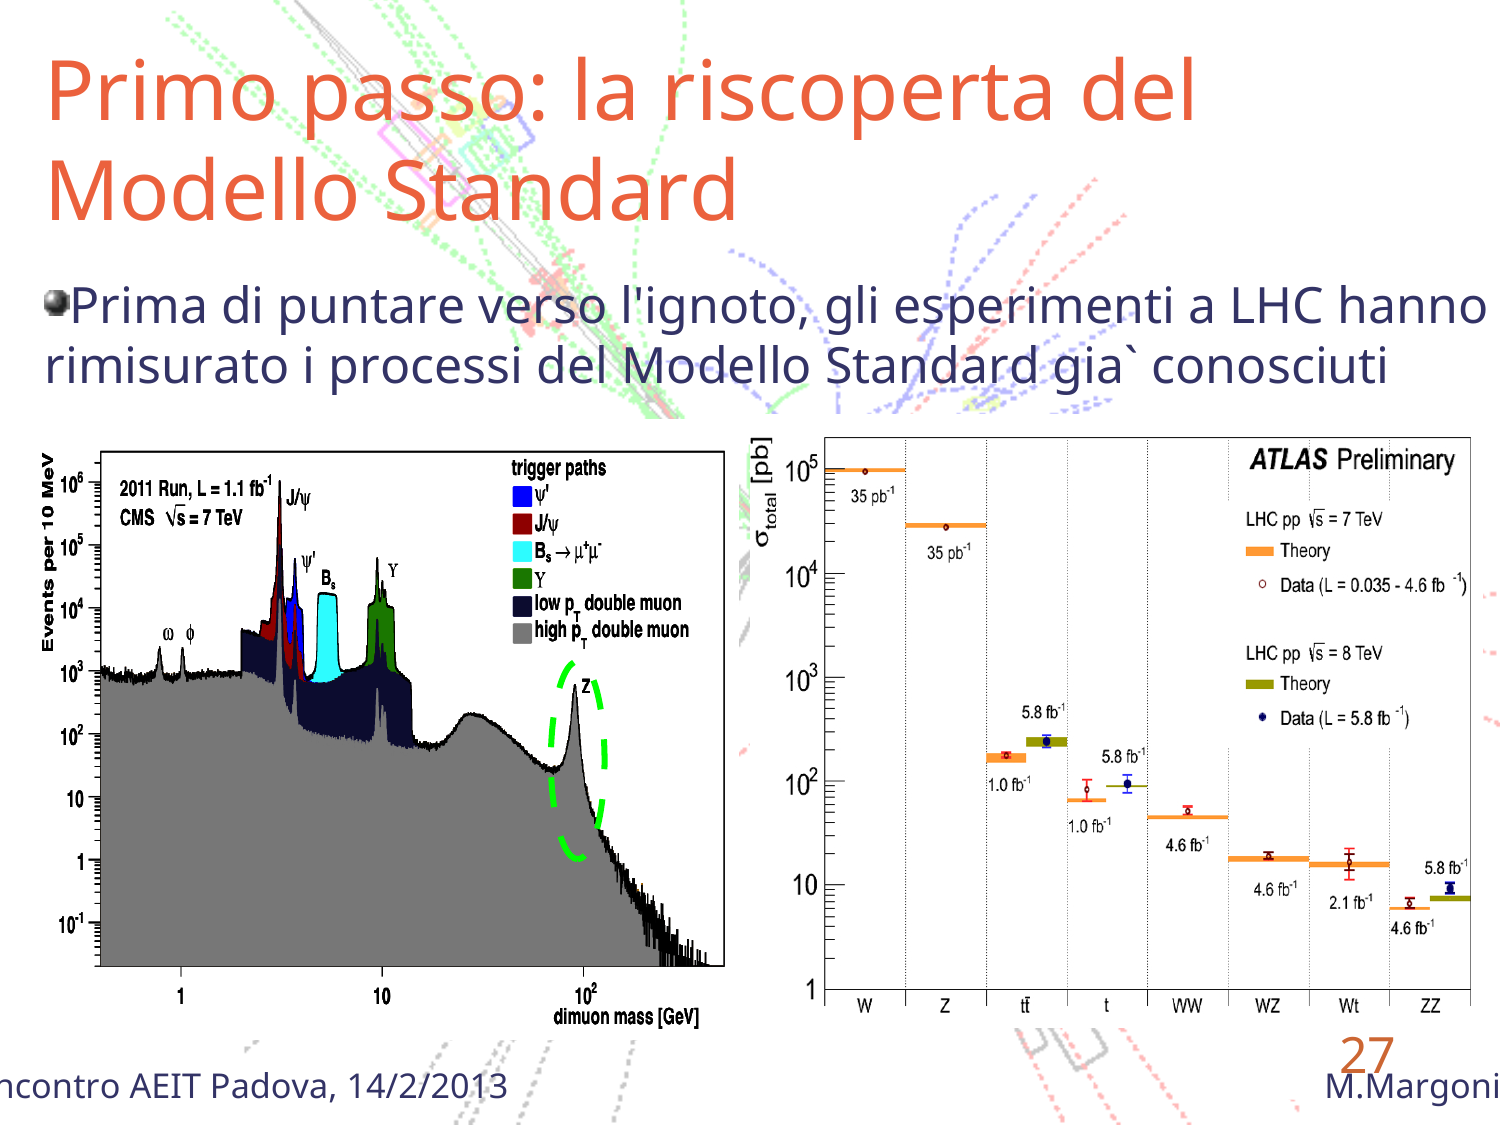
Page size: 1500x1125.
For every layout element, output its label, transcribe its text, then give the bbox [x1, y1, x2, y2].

text_box Prima di puntare verso l'ignoto, gli esperimenti a LHC hanno rimisurato i processi del Modello Standard gia` conosciuti [29, 265, 1500, 401]
text_box Primo passo: la riscoperta del Modello Standard [29, 29, 1477, 245]
picture [0, 0, 1500, 1125]
